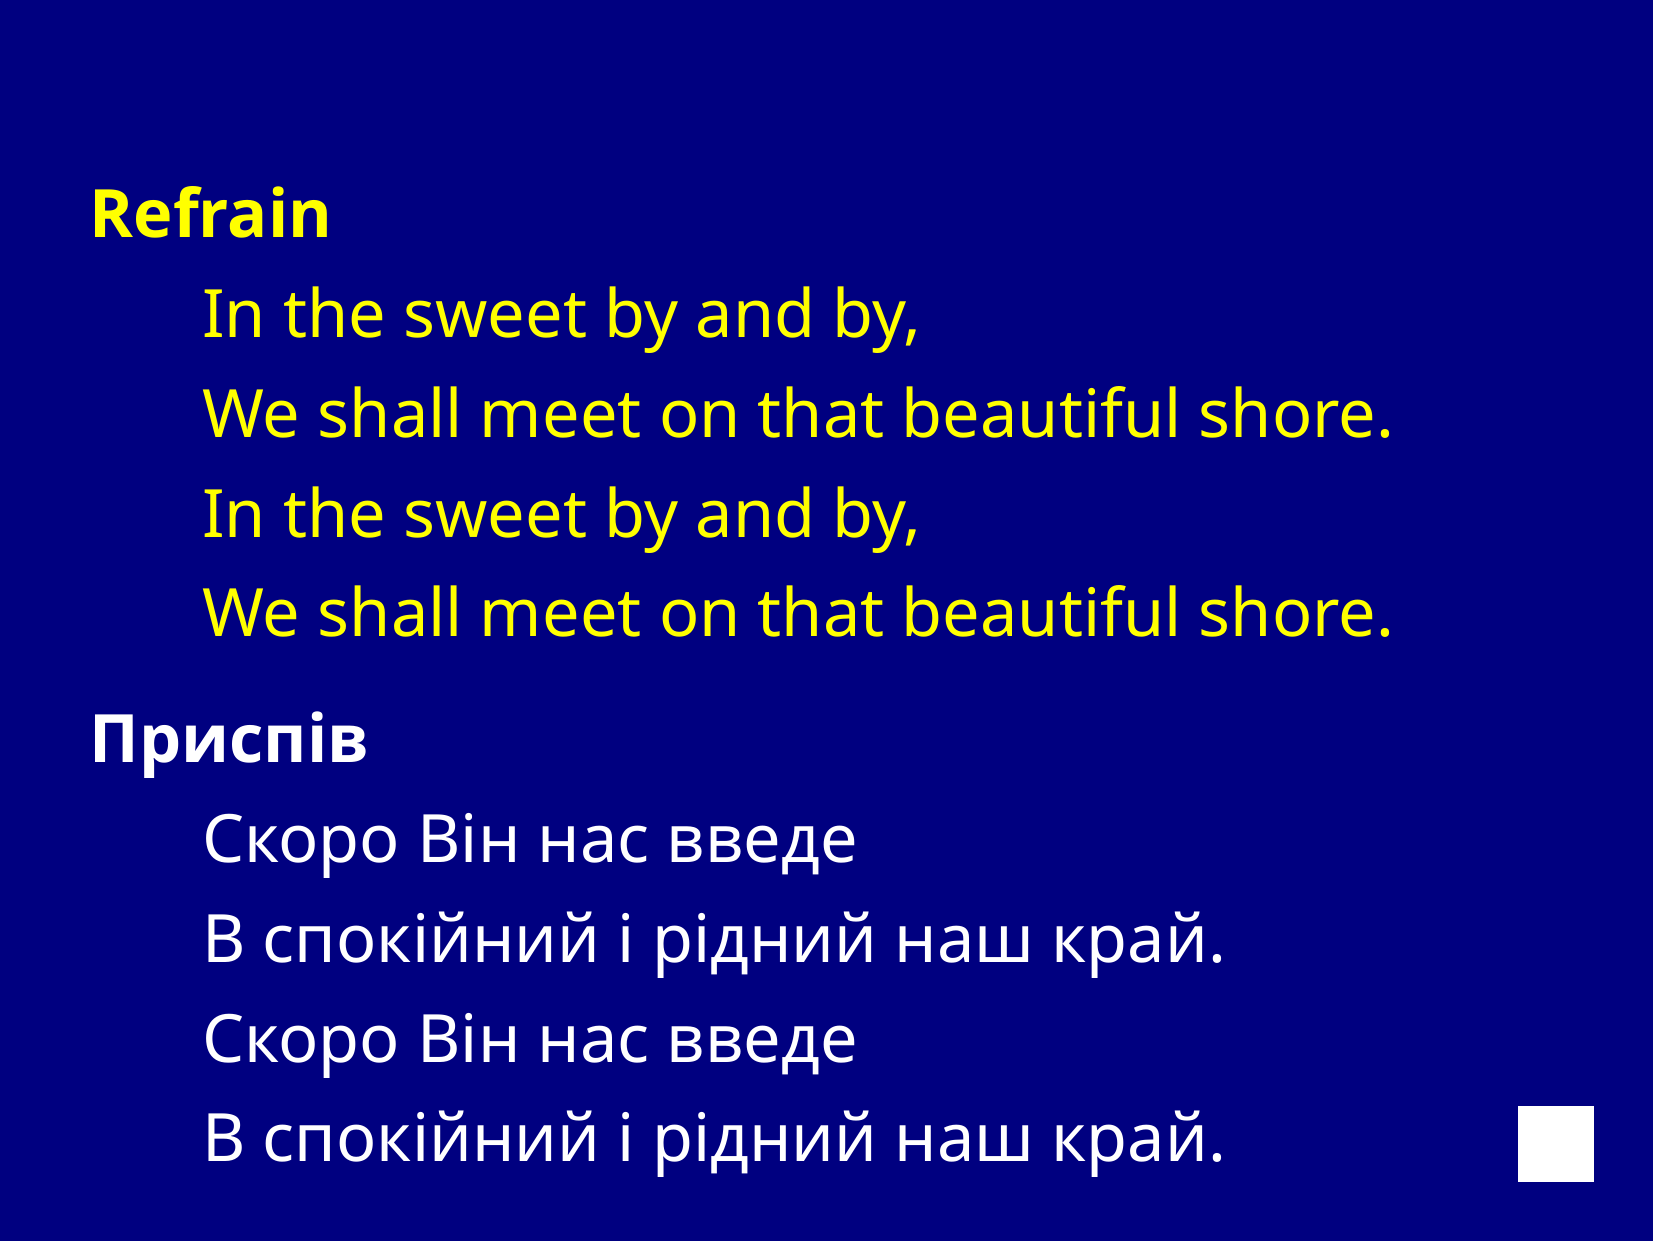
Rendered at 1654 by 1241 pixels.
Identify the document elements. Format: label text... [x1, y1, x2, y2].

text_box Refrain In the sweet by and by, We shall meet on that beautiful shore. In the sweet by and by, We shall meet on that beautiful shore. [75, 150, 1576, 638]
text_box Приспів Скоро Він нас введе В спокійний і рідний наш край. Скоро Він нас введе В спокійний і рідний наш край. [75, 675, 1576, 1163]
text_box [1518, 1106, 1594, 1182]
